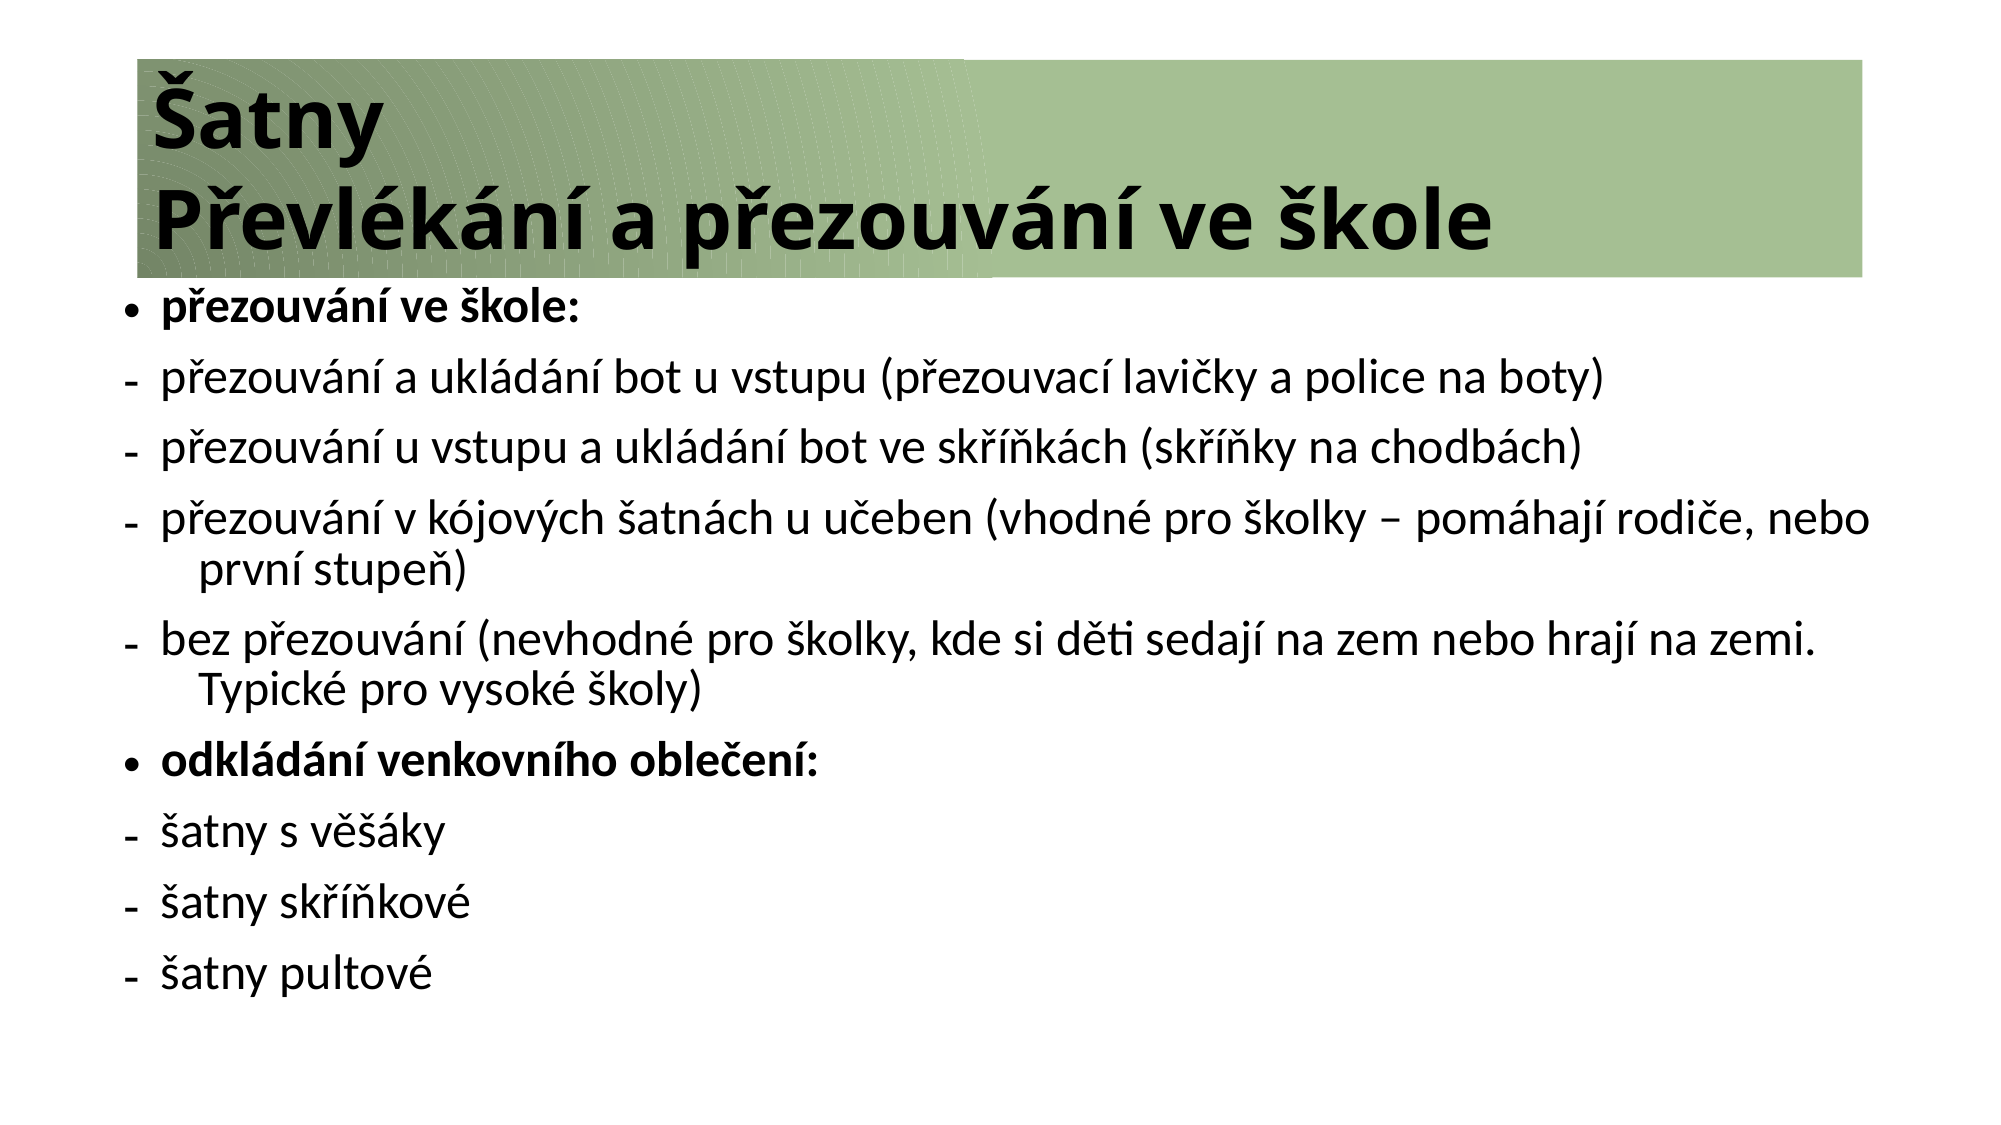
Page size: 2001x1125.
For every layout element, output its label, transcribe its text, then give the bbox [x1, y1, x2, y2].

list přezouvání ve škole: přezouvání a ukládání bot u vstupu (přezouvací lavičky a police na boty) přezouvání u vstupu a ukládání bot ve skříňkách (skříňky na chodbách) přezouvání v kójových šatnách u učeben (vhodné pro školky – pomáhají rodiče, nebo první stupeň) bez přezouvání (nevhodné pro školky, kde si děti sedají na zem nebo hrají na zemi. Typické pro vysoké školy) odkládání venkovního oblečení: šatny s věšáky šatny skříňkové šatny pultové [108, 277, 1892, 1103]
title Šatny Převlékání a přezouvání ve škole [137, 59, 1863, 277]
